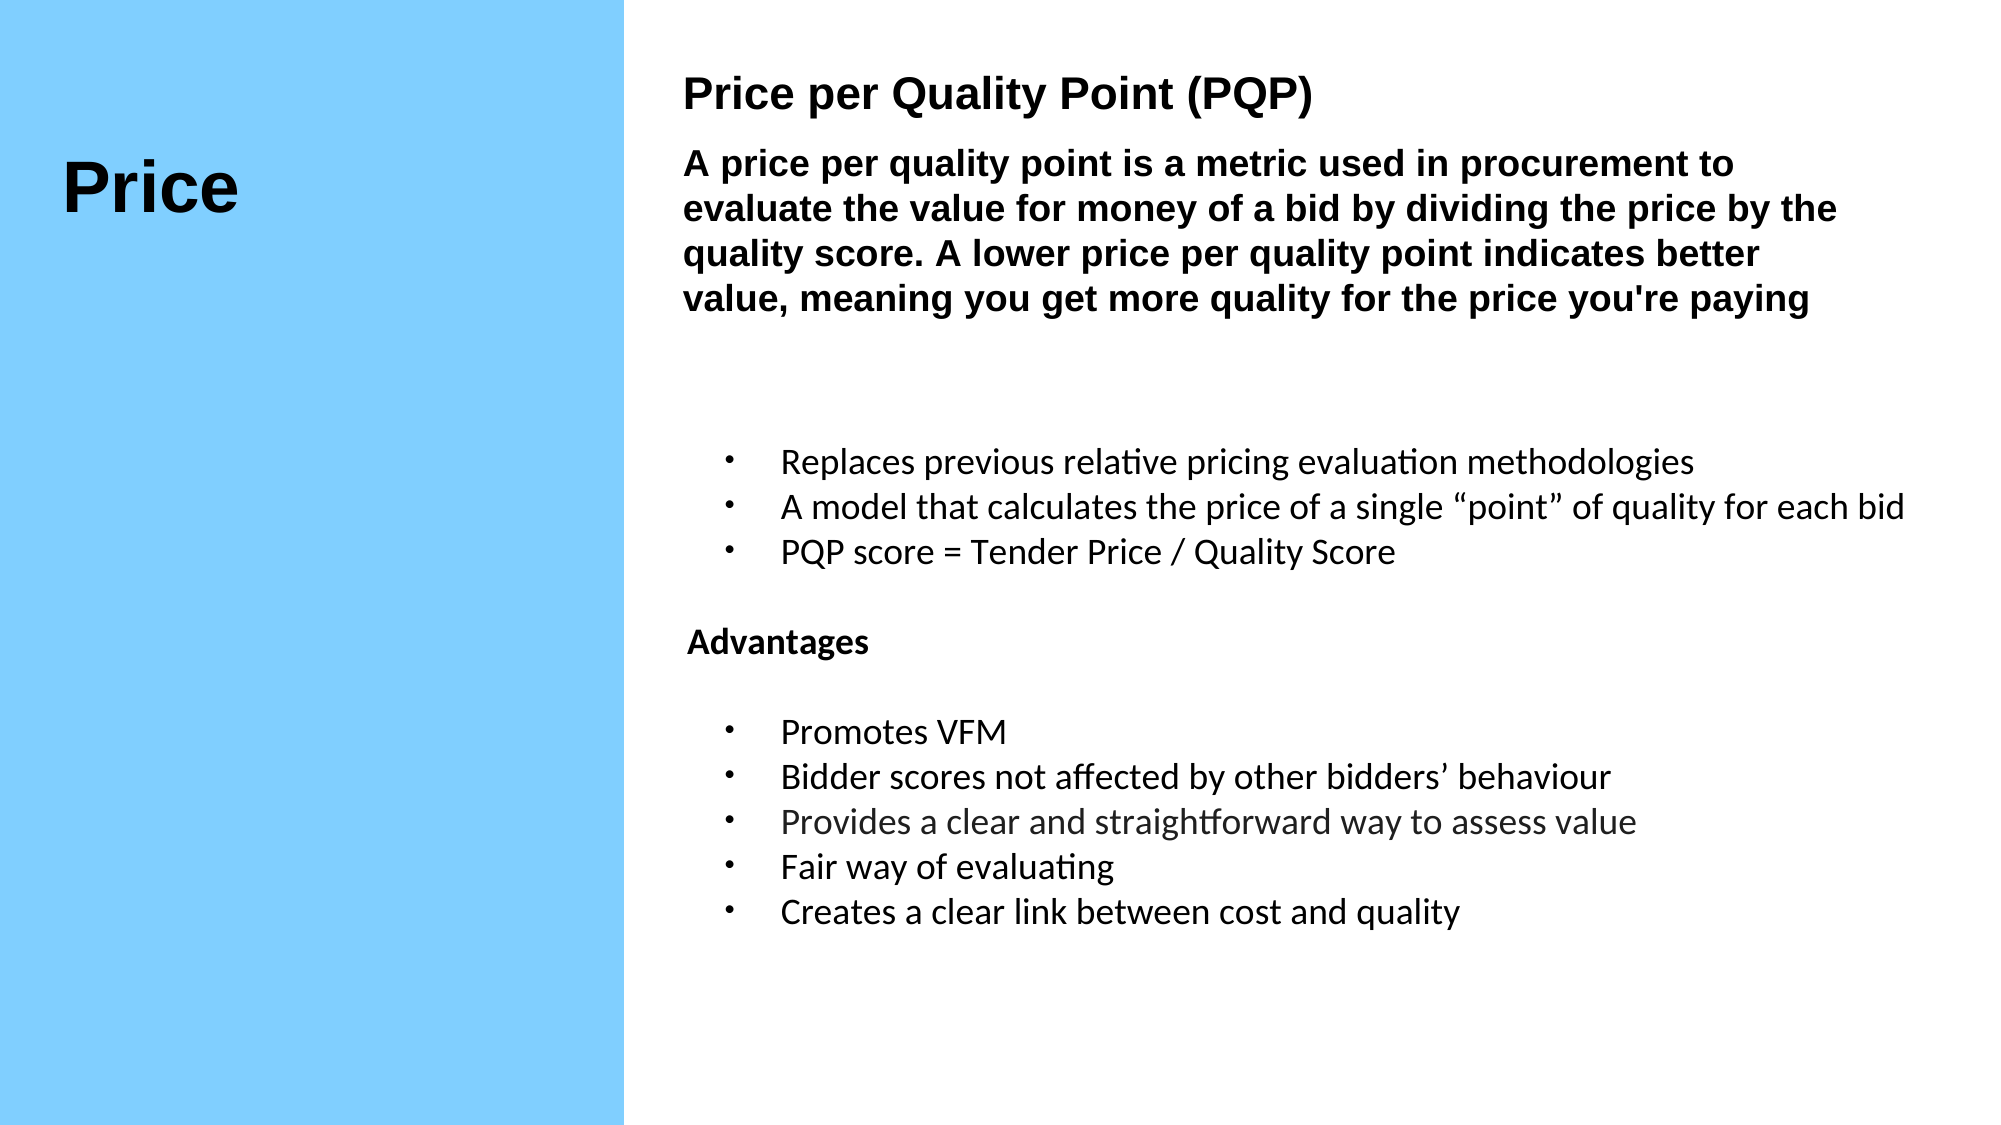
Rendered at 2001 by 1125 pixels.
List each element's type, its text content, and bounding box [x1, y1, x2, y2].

text_box Replaces previous relative pricing evaluation methodologies A model that calculates the price of a single “point” of quality for each bid PQP score = Tender Price / Quality Score Advantages Promotes VFM Bidder scores not affected by other bidders’ behaviour Provides a clear and straightforward way to assess value Fair way of evaluating Creates a clear link between cost and quality [671, 377, 1940, 1033]
title Price [62, 139, 564, 279]
title Price per Quality Point (PQP) A price per quality point is a metric used in procurement to evaluate the value for money of a bid by dividing the price by the quality score. A lower price per quality point indicates better value, meaning you get more quality for the price you're paying [682, 63, 1873, 377]
